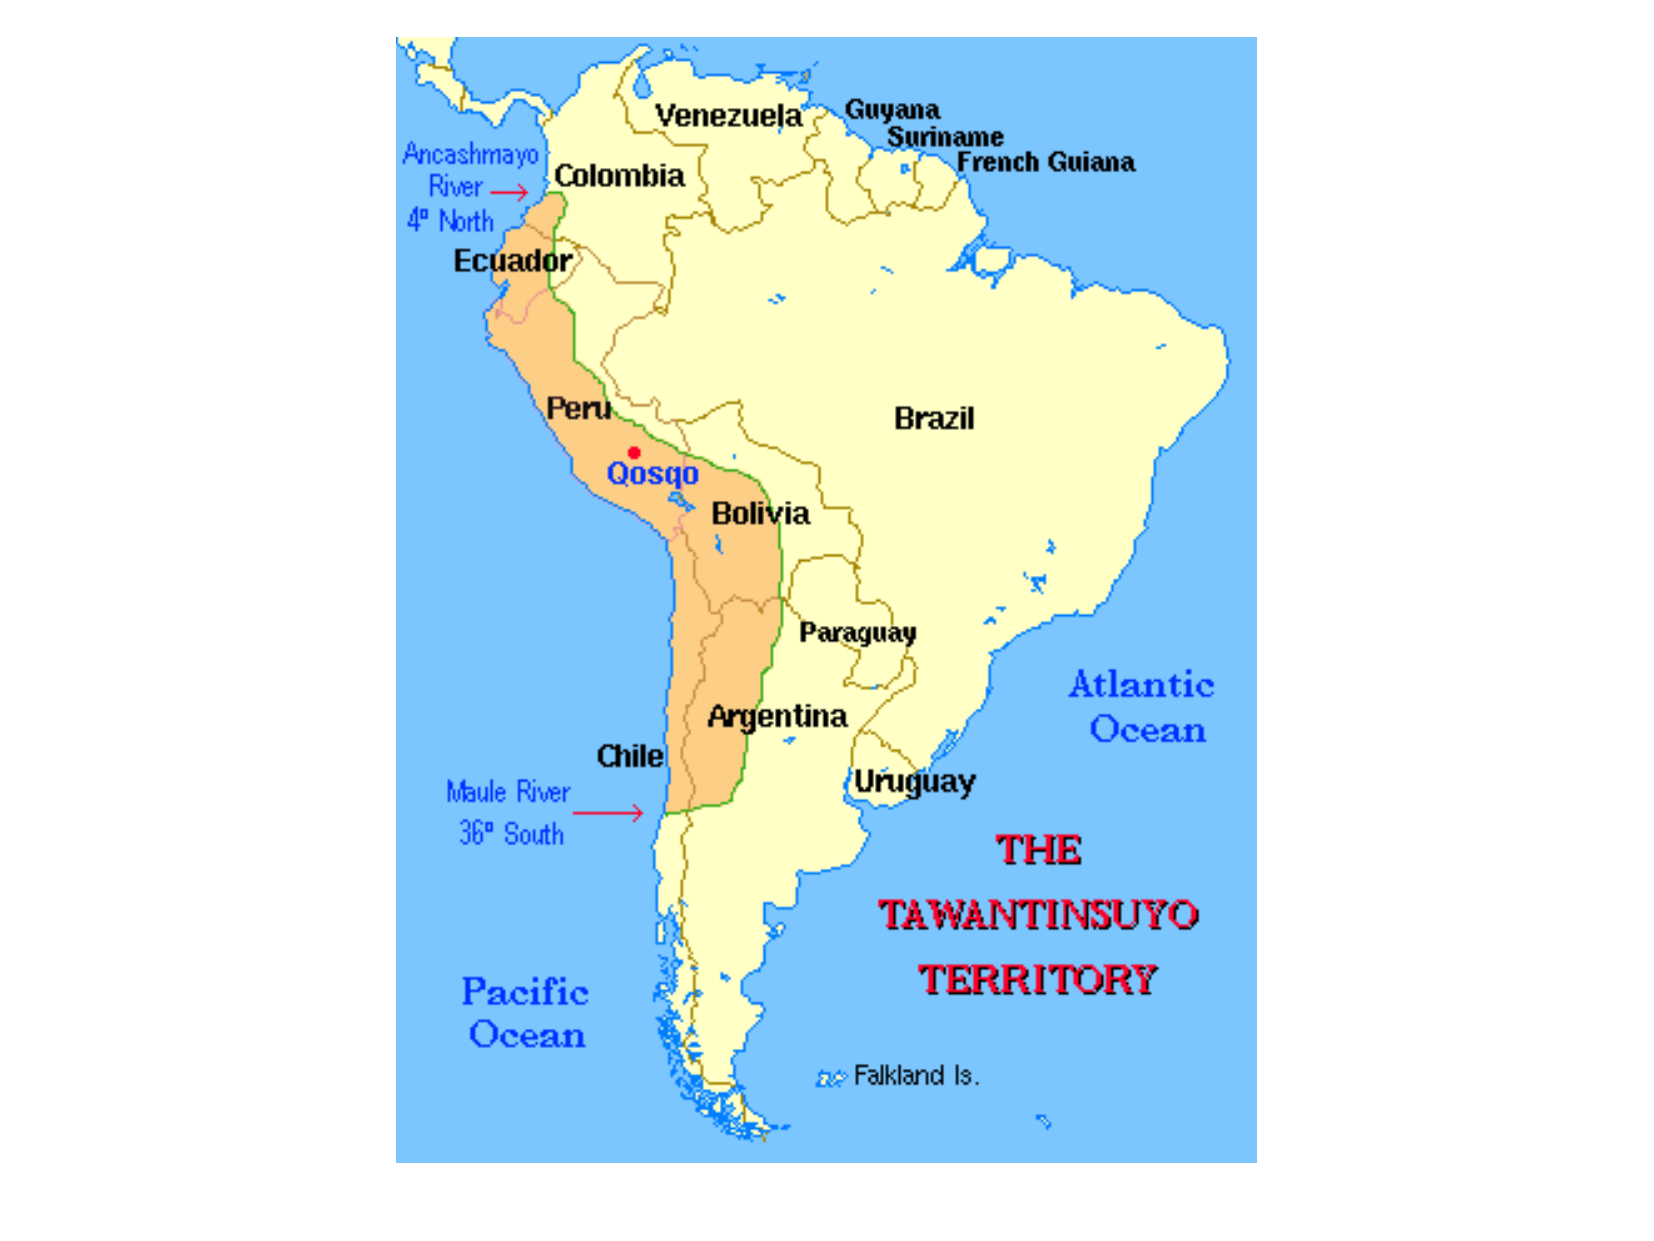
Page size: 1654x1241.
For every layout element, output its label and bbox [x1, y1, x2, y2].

picture [396, 37, 1257, 1163]
